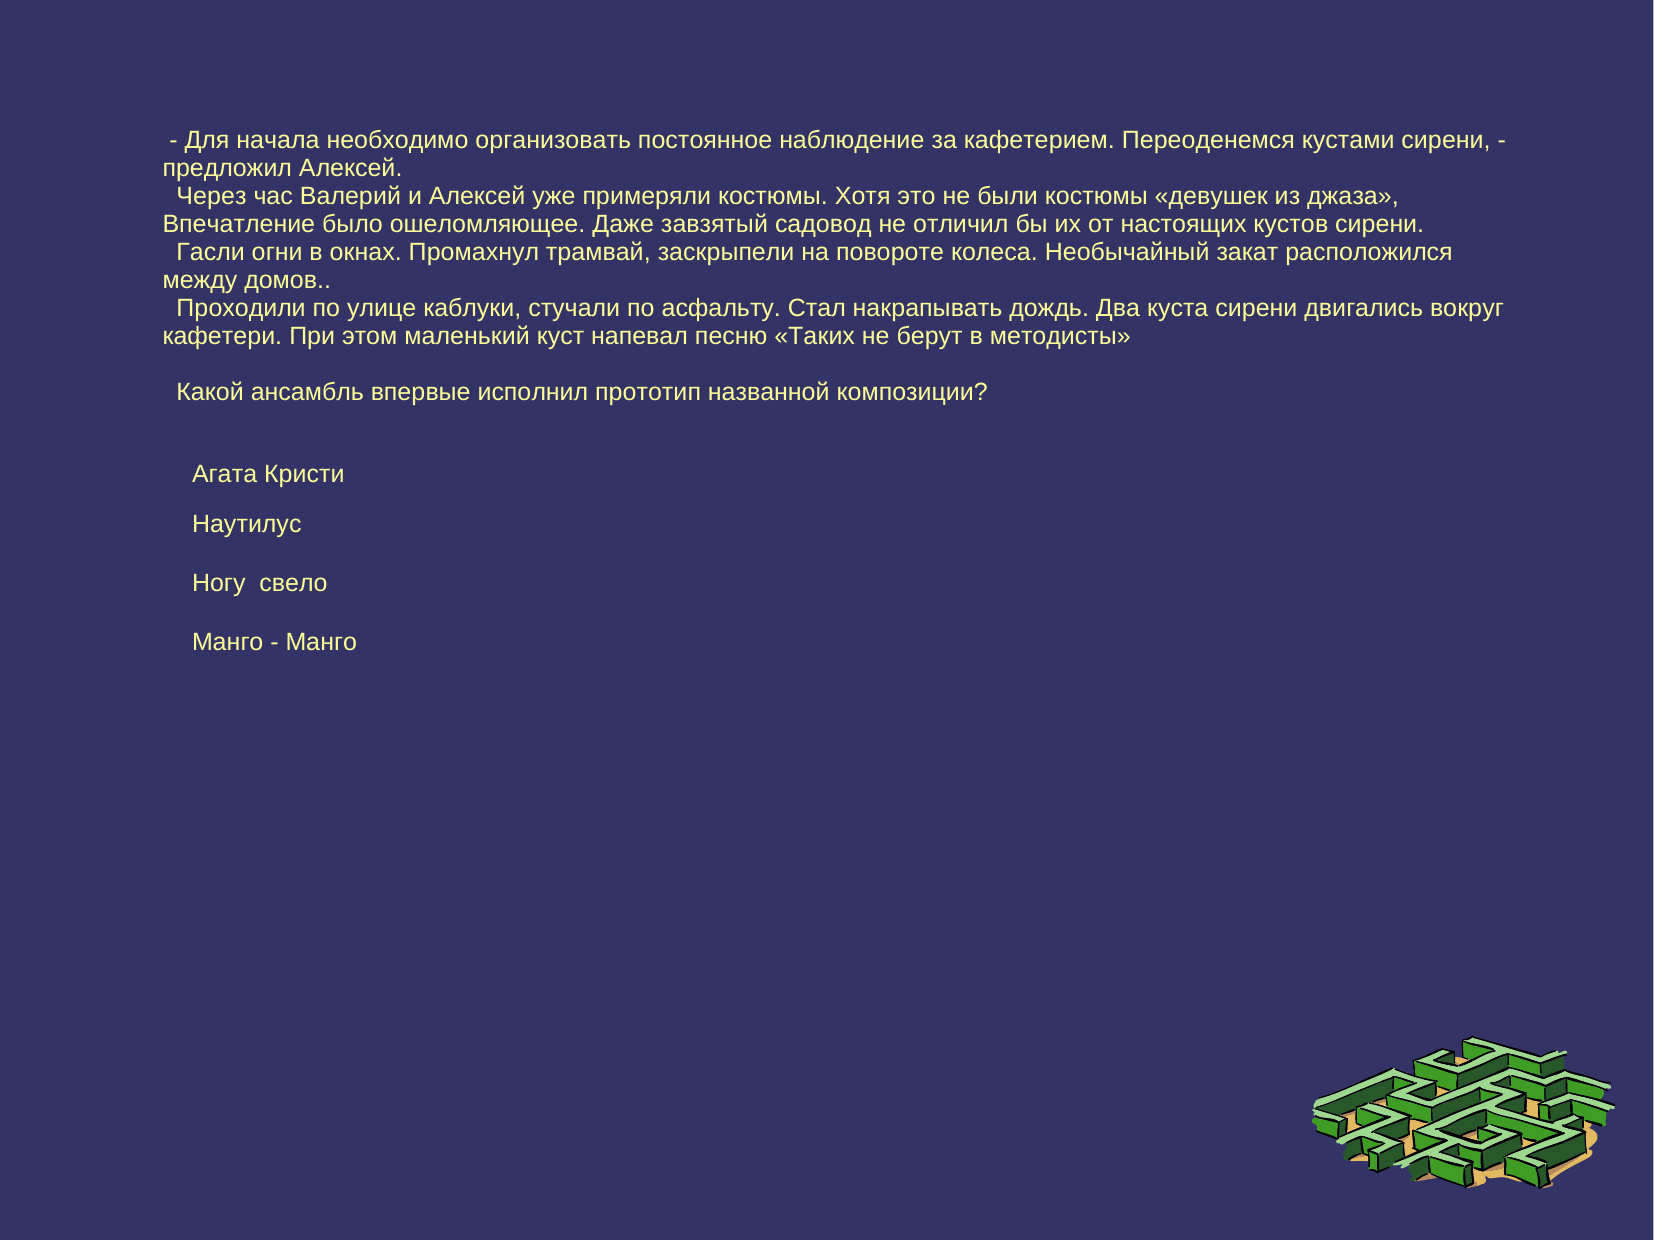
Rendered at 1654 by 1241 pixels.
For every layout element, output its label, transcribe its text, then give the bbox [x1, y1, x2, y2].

text_box Наутилус [177, 501, 443, 552]
text_box Манго - Манго [177, 620, 443, 670]
text_box Ногу свело [177, 561, 443, 611]
text_box - Для начала необходимо организовать постоянное наблюдение за кафетерием. Переоденемся кустами сирени, - предложил Алексей. Через час Валерий и Алексей уже примеряли костюмы. Хотя это не были костюмы «девушек из джаза», Впечатление было ошеломляющее. Даже завзятый садовод не отличил бы их от настоящих кустов сирени. Гасли огни в окнах. Промахнул трамвай, заскрыпели на повороте колеса. Необычайный закат расположился между домов.. Проходили по улице каблуки, стучали по асфальту. Стал накрапывать дождь. Два куста сирени двигались вокруг кафетери. При этом маленький куст напевал песню «Таких не берут в методисты» Какой ансамбль впервые исполнил прототип названной композиции? [147, 118, 1536, 414]
text_box Агата Кристи [177, 452, 443, 501]
